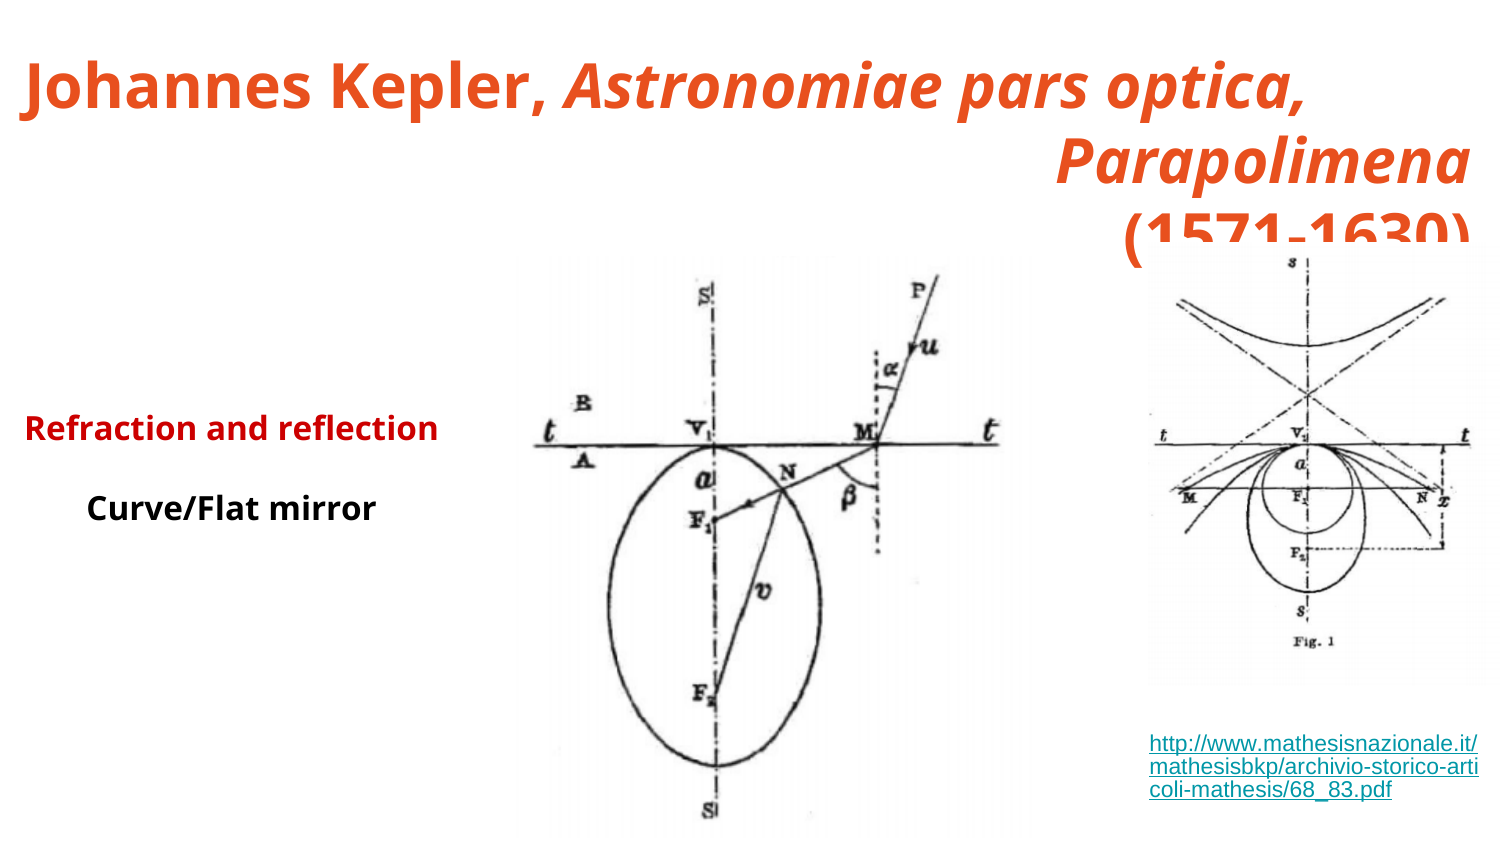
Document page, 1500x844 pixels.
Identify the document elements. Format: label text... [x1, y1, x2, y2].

text_box [18, 229, 1454, 351]
text_box Refraction and reflection Curve/Flat mirror [9, 392, 463, 844]
picture [514, 256, 1036, 838]
text_box Johannes Kepler, Astronomiae pars optica, Parapolimena (1571-1630) [9, 31, 1488, 165]
text_box http://www.mathesisnazionale.it/mathesisbkp/archivio-storico-articoli-mathesis/68_83.pdf [1134, 713, 1500, 802]
picture [1148, 242, 1500, 686]
